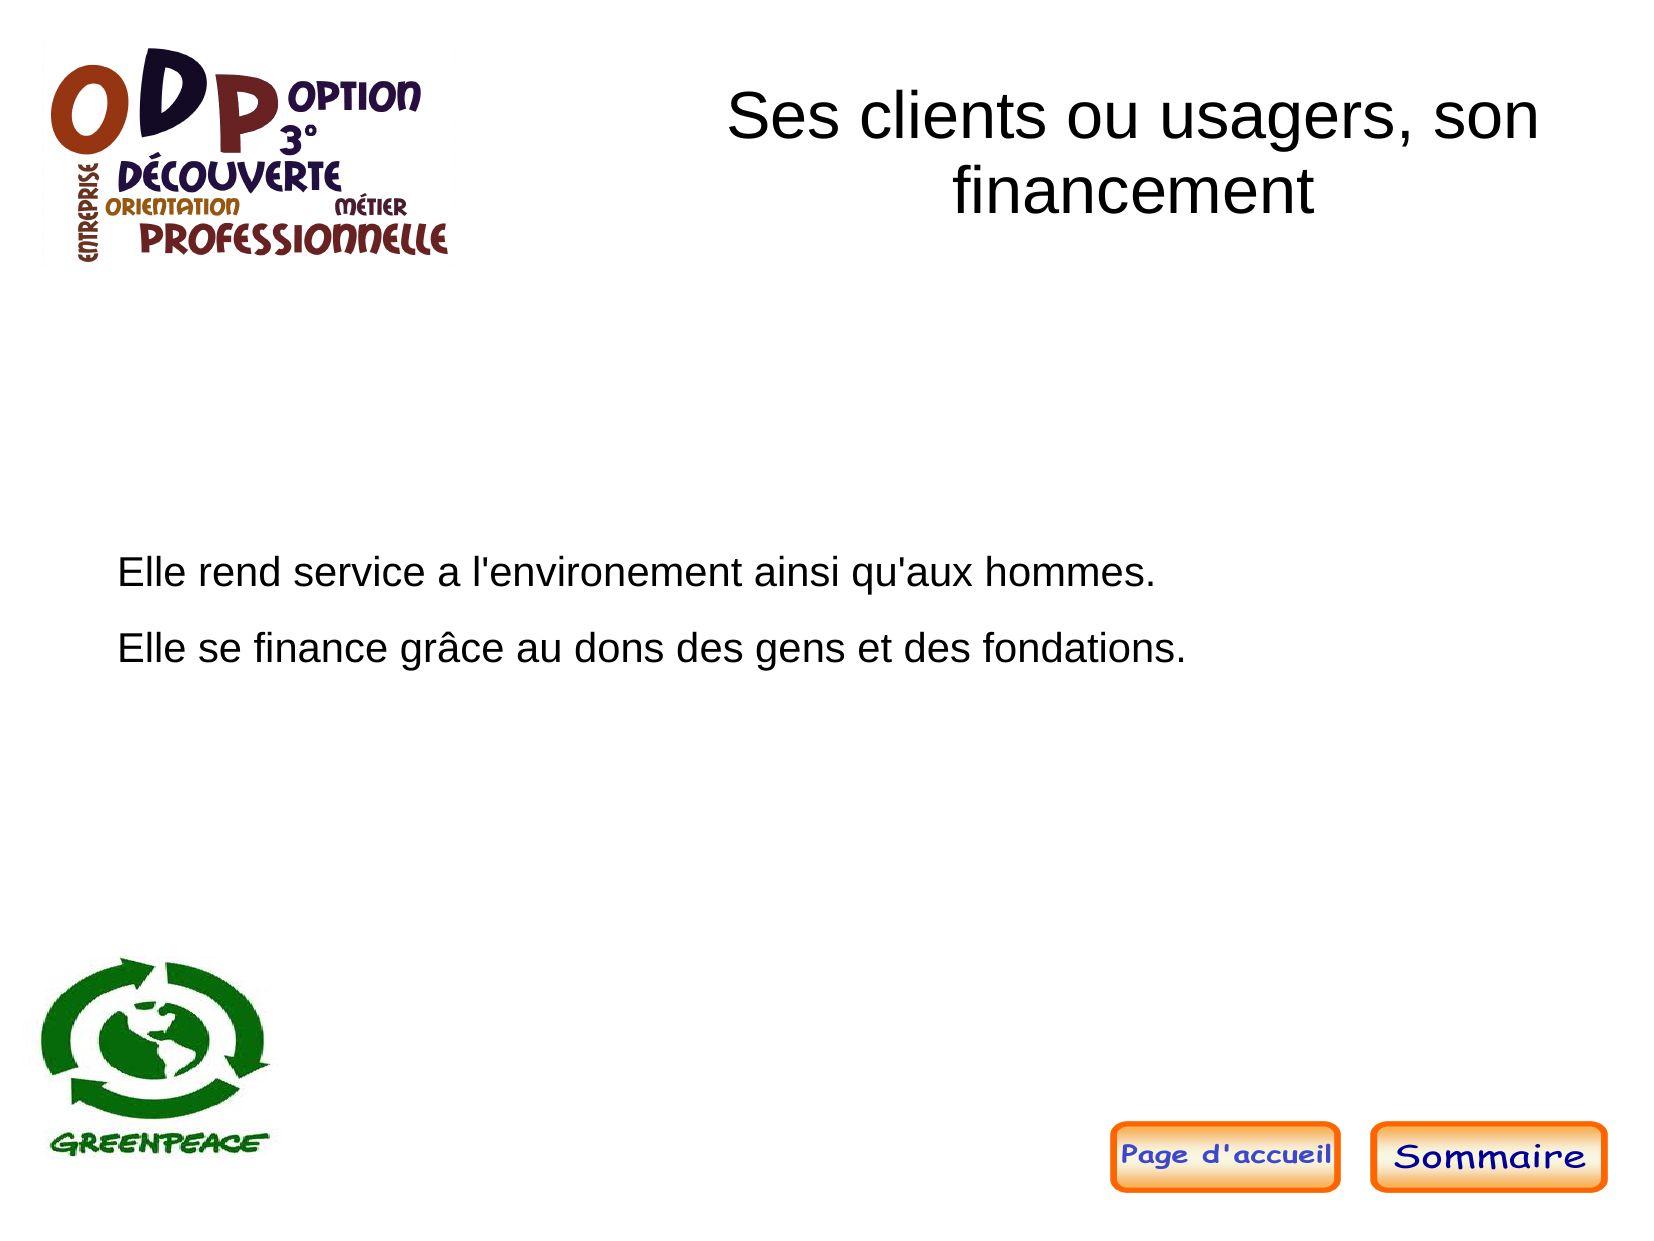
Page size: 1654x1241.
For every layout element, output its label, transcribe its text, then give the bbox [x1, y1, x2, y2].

picture [23, 956, 284, 1217]
picture [1110, 1121, 1341, 1193]
list Elle rend service a l'environement ainsi qu'aux hommes. Elle se finance grâce au dons des gens et des fondations. [82, 549, 1619, 880]
picture [43, 41, 455, 266]
title Ses clients ou usagers, son financement [637, 49, 1630, 257]
picture [1370, 1121, 1608, 1193]
